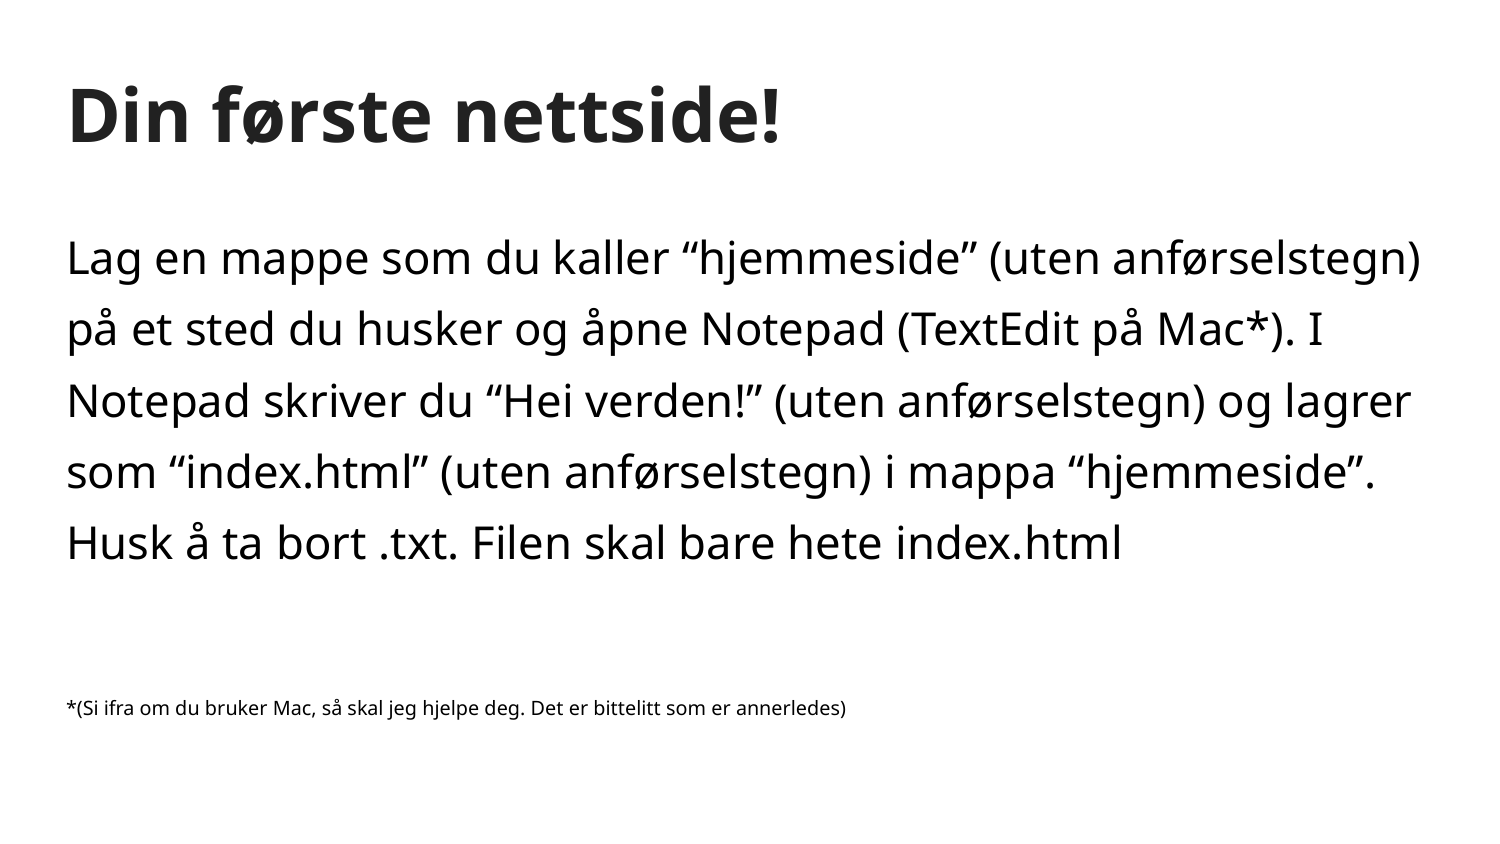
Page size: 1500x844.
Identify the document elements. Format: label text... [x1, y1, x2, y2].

list Lag en mappe som du kaller “hjemmeside” (uten anførselstegn) på et sted du husker og åpne Notepad (TextEdit på Mac*). I Notepad skriver du “Hei verden!” (uten anførselstegn) og lagrer som “index.html” (uten anførselstegn) i mappa “hjemmeside”. Husk å ta bort .txt. Filen skal bare hete index.html *(Si ifra om du bruker Mac, så skal jeg hjelpe deg. Det er bittelitt som er annerledes) [51, 201, 1449, 750]
title Din første nettside! [51, 48, 1449, 180]
